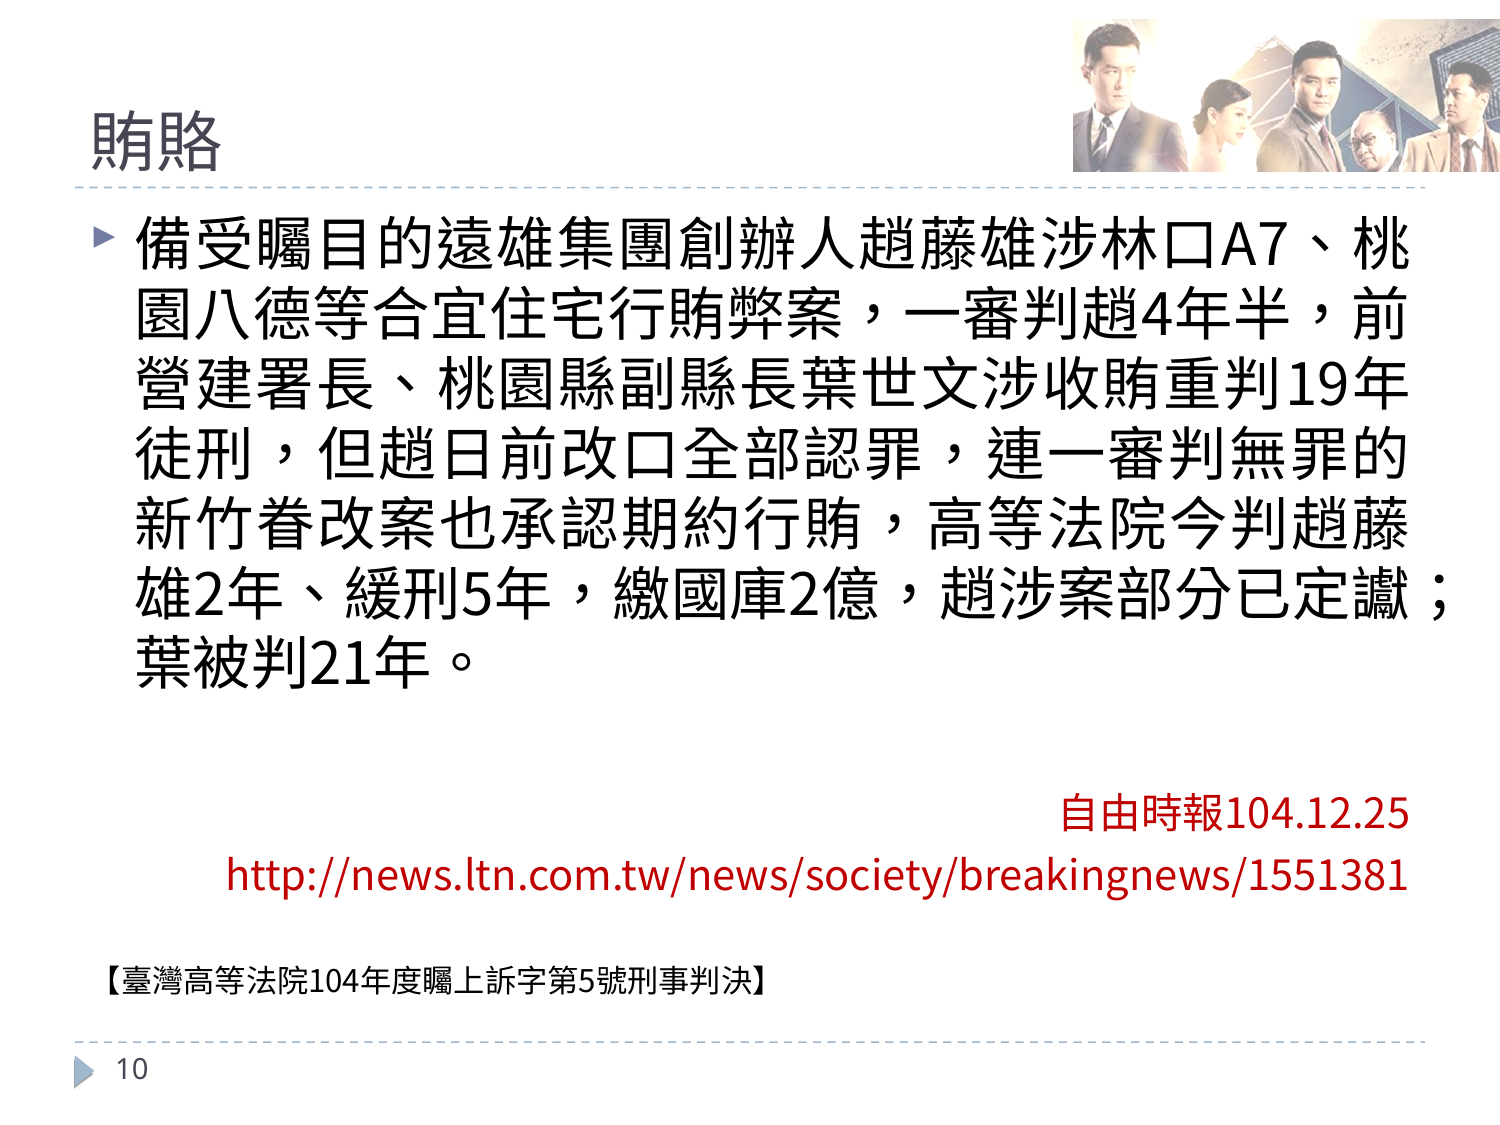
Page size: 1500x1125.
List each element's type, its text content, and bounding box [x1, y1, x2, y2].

list 備受矚目的遠雄集團創辦人趙藤雄涉林口A7、桃園八德等合宜住宅行賄弊案，一審判趙4年半，前營建署長、桃園縣副縣長葉世文涉收賄重判19年徒刑，但趙日前改口全部認罪，連一審判無罪的新竹眷改案也承認期約行賄，高等法院今判趙藤雄2年、緩刑5年，繳國庫2億，趙涉案部分已定讞；葉被判21年。 自由時報104.12.25 http://news.ltn.com.tw/news/society/breakingnews/1551381 【臺灣高等法院104年度矚上訴字第5號刑事判決】 [75, 200, 1425, 1010]
picture [1073, 19, 1500, 172]
slide_number <編號> [100, 1042, 426, 1103]
title 賄賂 [75, 24, 1425, 188]
